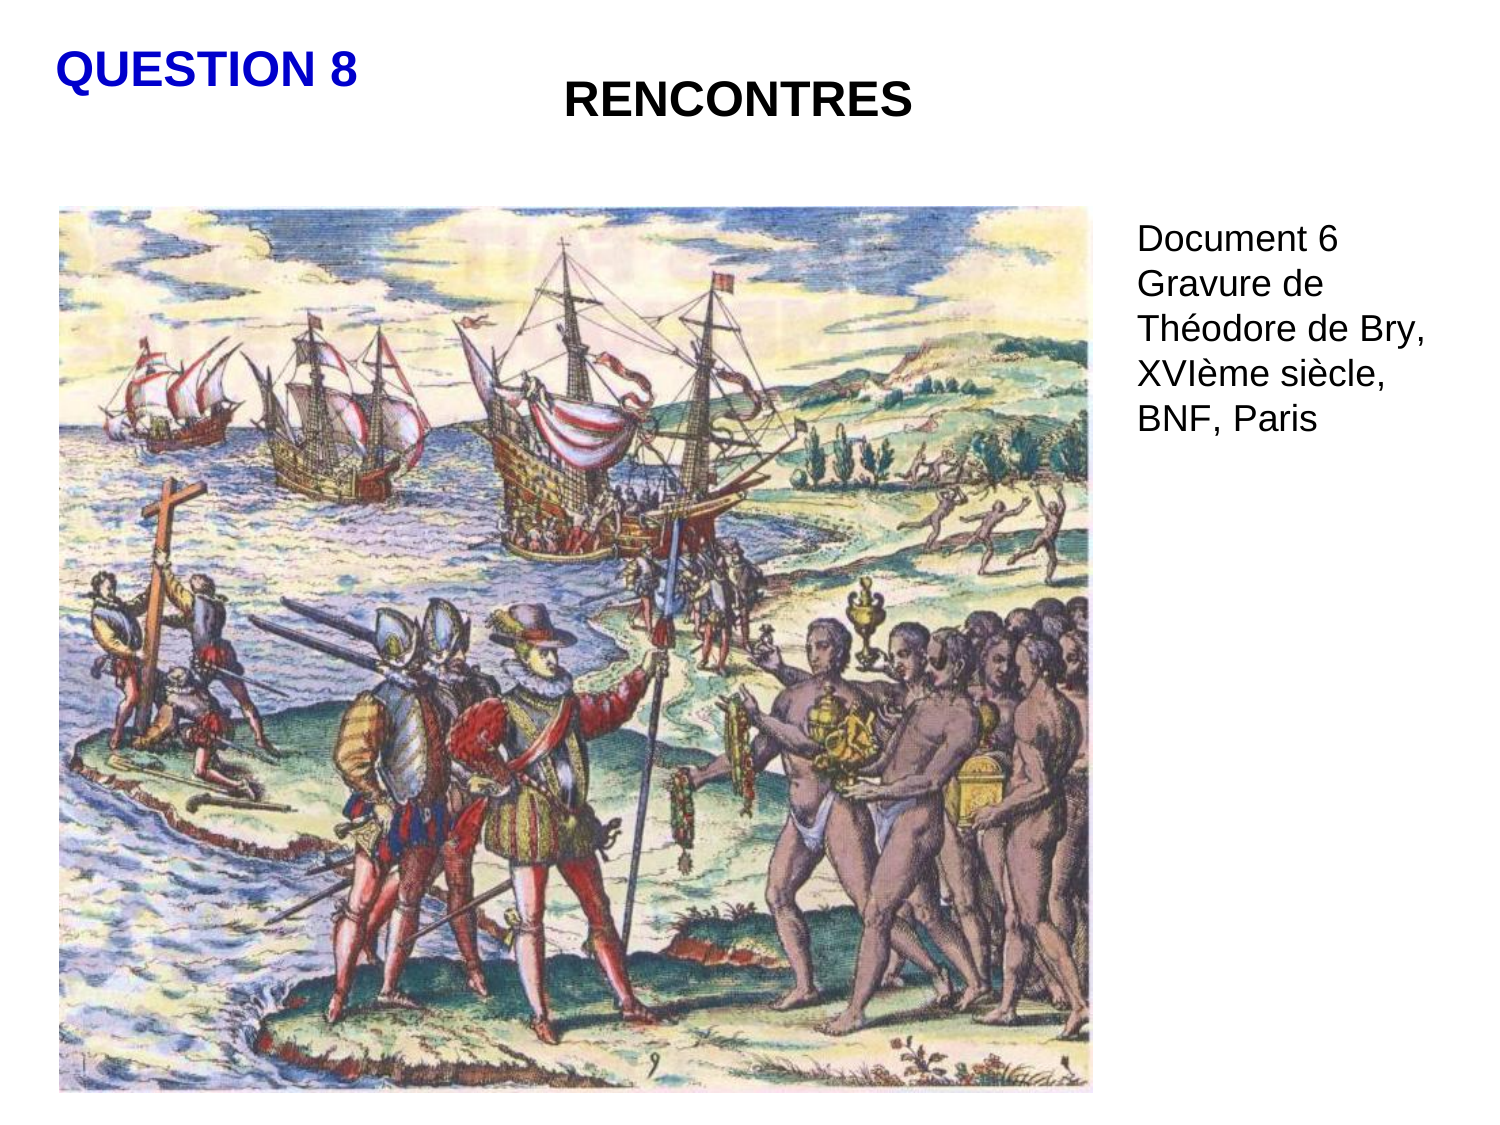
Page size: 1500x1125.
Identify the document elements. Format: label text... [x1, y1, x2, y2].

text_box QUESTION 8 [29, 29, 384, 148]
text_box Document 6 Gravure de Théodore de Bry, XVIème siècle, BNF, Paris [1122, 206, 1477, 402]
picture [59, 206, 1093, 1093]
text_box RENCONTRES [384, 59, 1182, 134]
